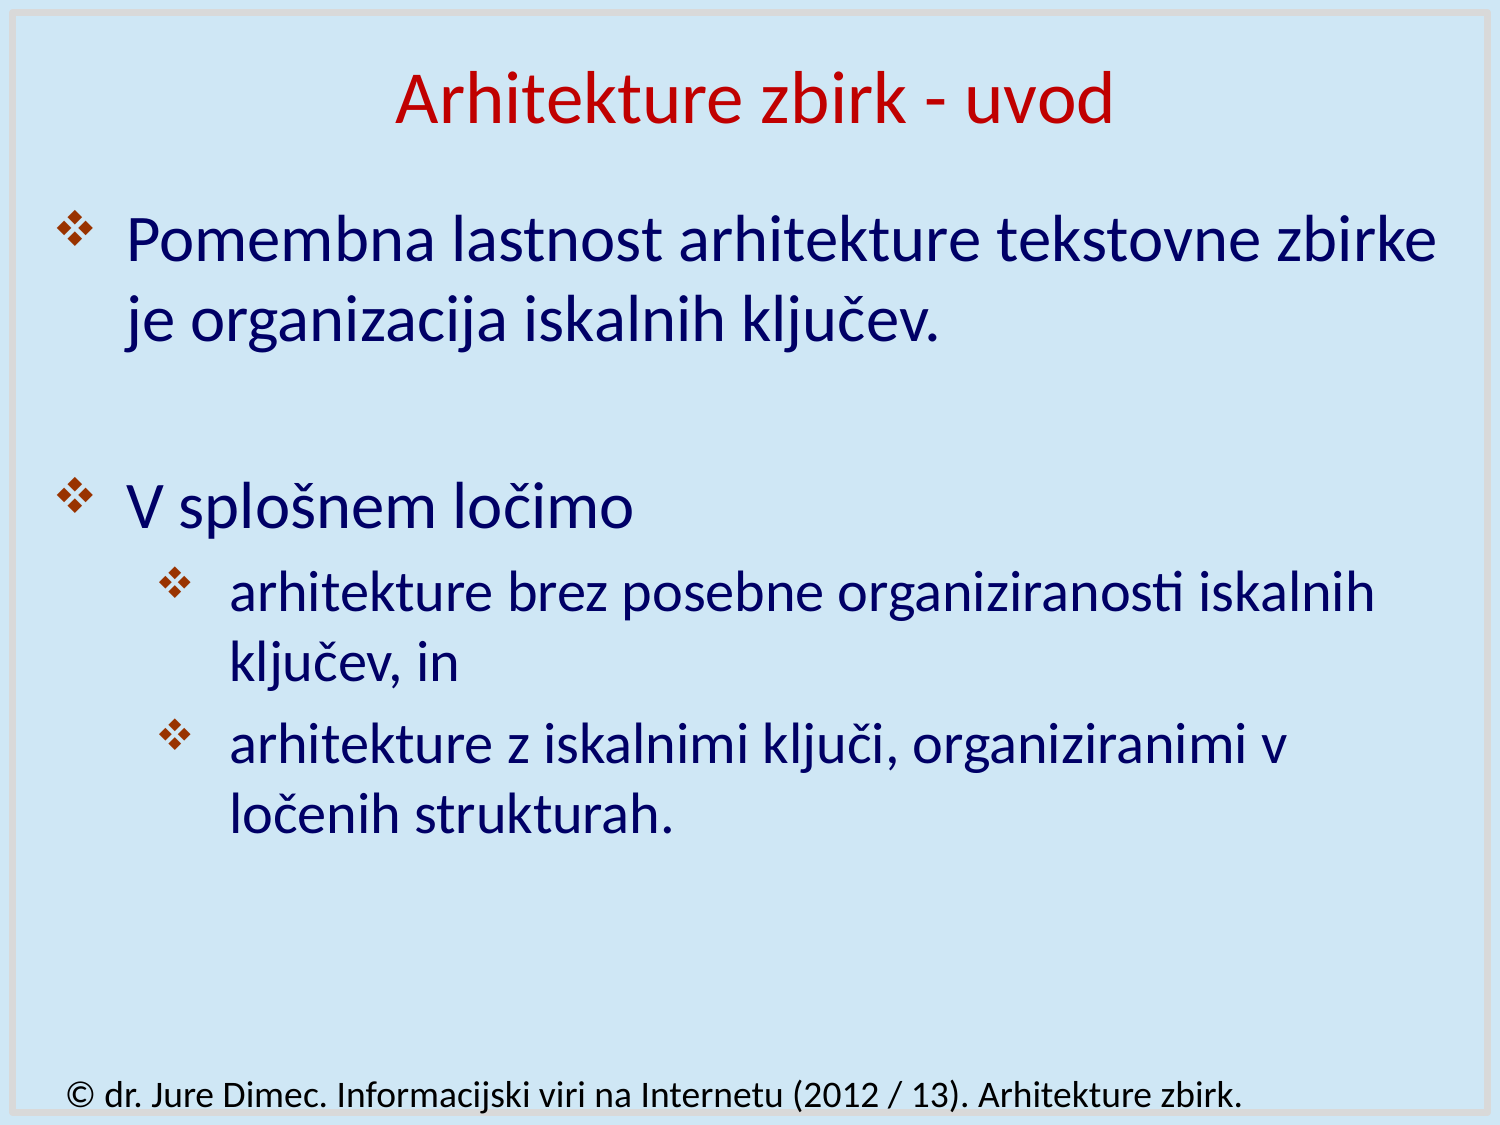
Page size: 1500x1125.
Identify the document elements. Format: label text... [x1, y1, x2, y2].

title Arhitekture zbirk - uvod [37, 37, 1475, 150]
footer © dr. Jure Dimec. Informacijski viri na Internetu (2012 / 13). Arhitekture zbirk. [50, 1062, 1300, 1103]
list Pomembna lastnost arhitekture tekstovne zbirke je organizacija iskalnih ključev. V splošnem ločimo arhitekture brez posebne organiziranosti iskalnih ključev, in arhitekture z iskalnimi ključi, organiziranimi v ločenih strukturah. [37, 187, 1475, 1050]
